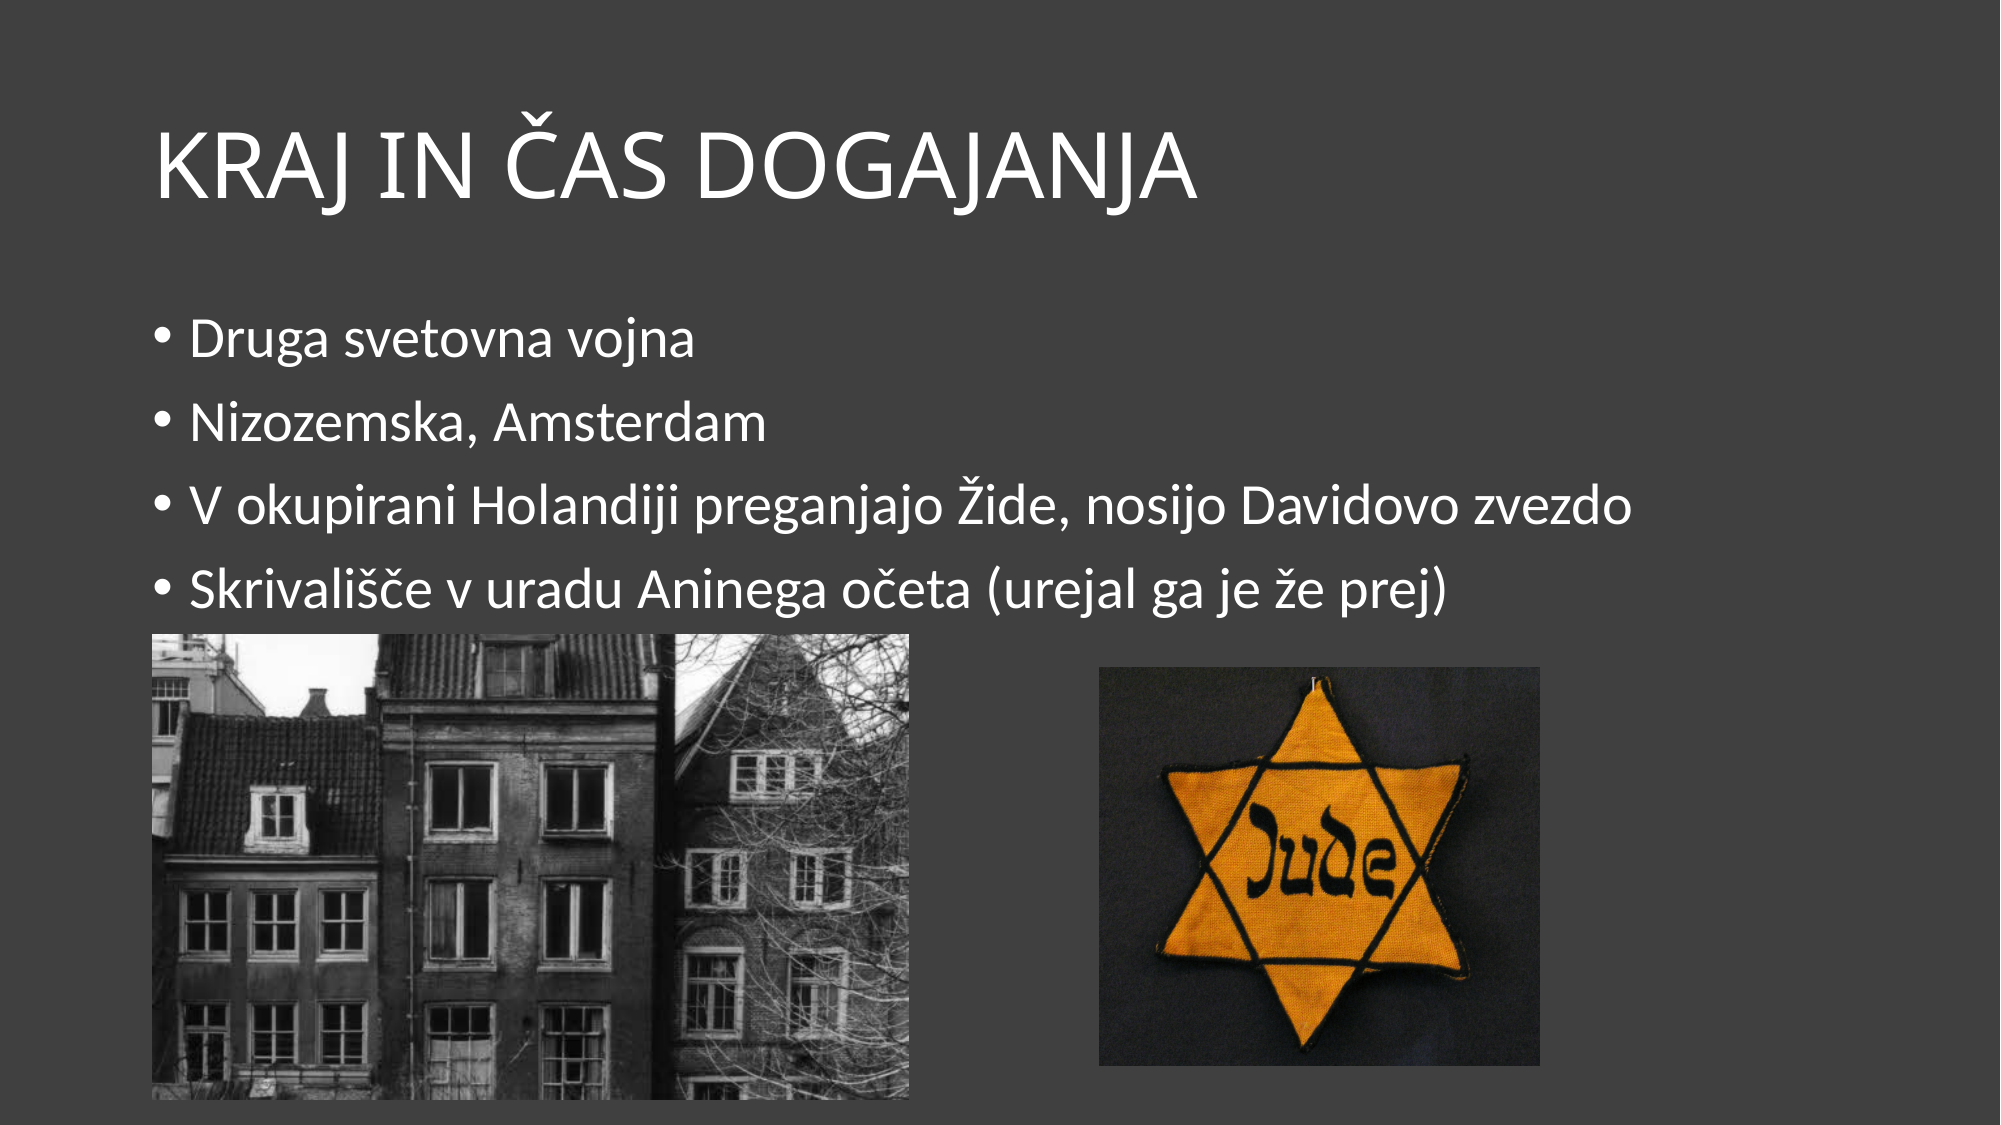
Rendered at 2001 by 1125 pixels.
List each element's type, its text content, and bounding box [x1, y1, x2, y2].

title KRAJ IN ČAS DOGAJANJA [137, 59, 1863, 278]
list Druga svetovna vojna Nizozemska, Amsterdam V okupirani Holandiji preganjajo Žide, nosijo Davidovo zvezdo Skrivališče v uradu Aninega očeta (urejal ga je že prej) [137, 299, 1863, 1014]
picture [152, 634, 909, 1100]
picture [1099, 667, 1540, 1066]
